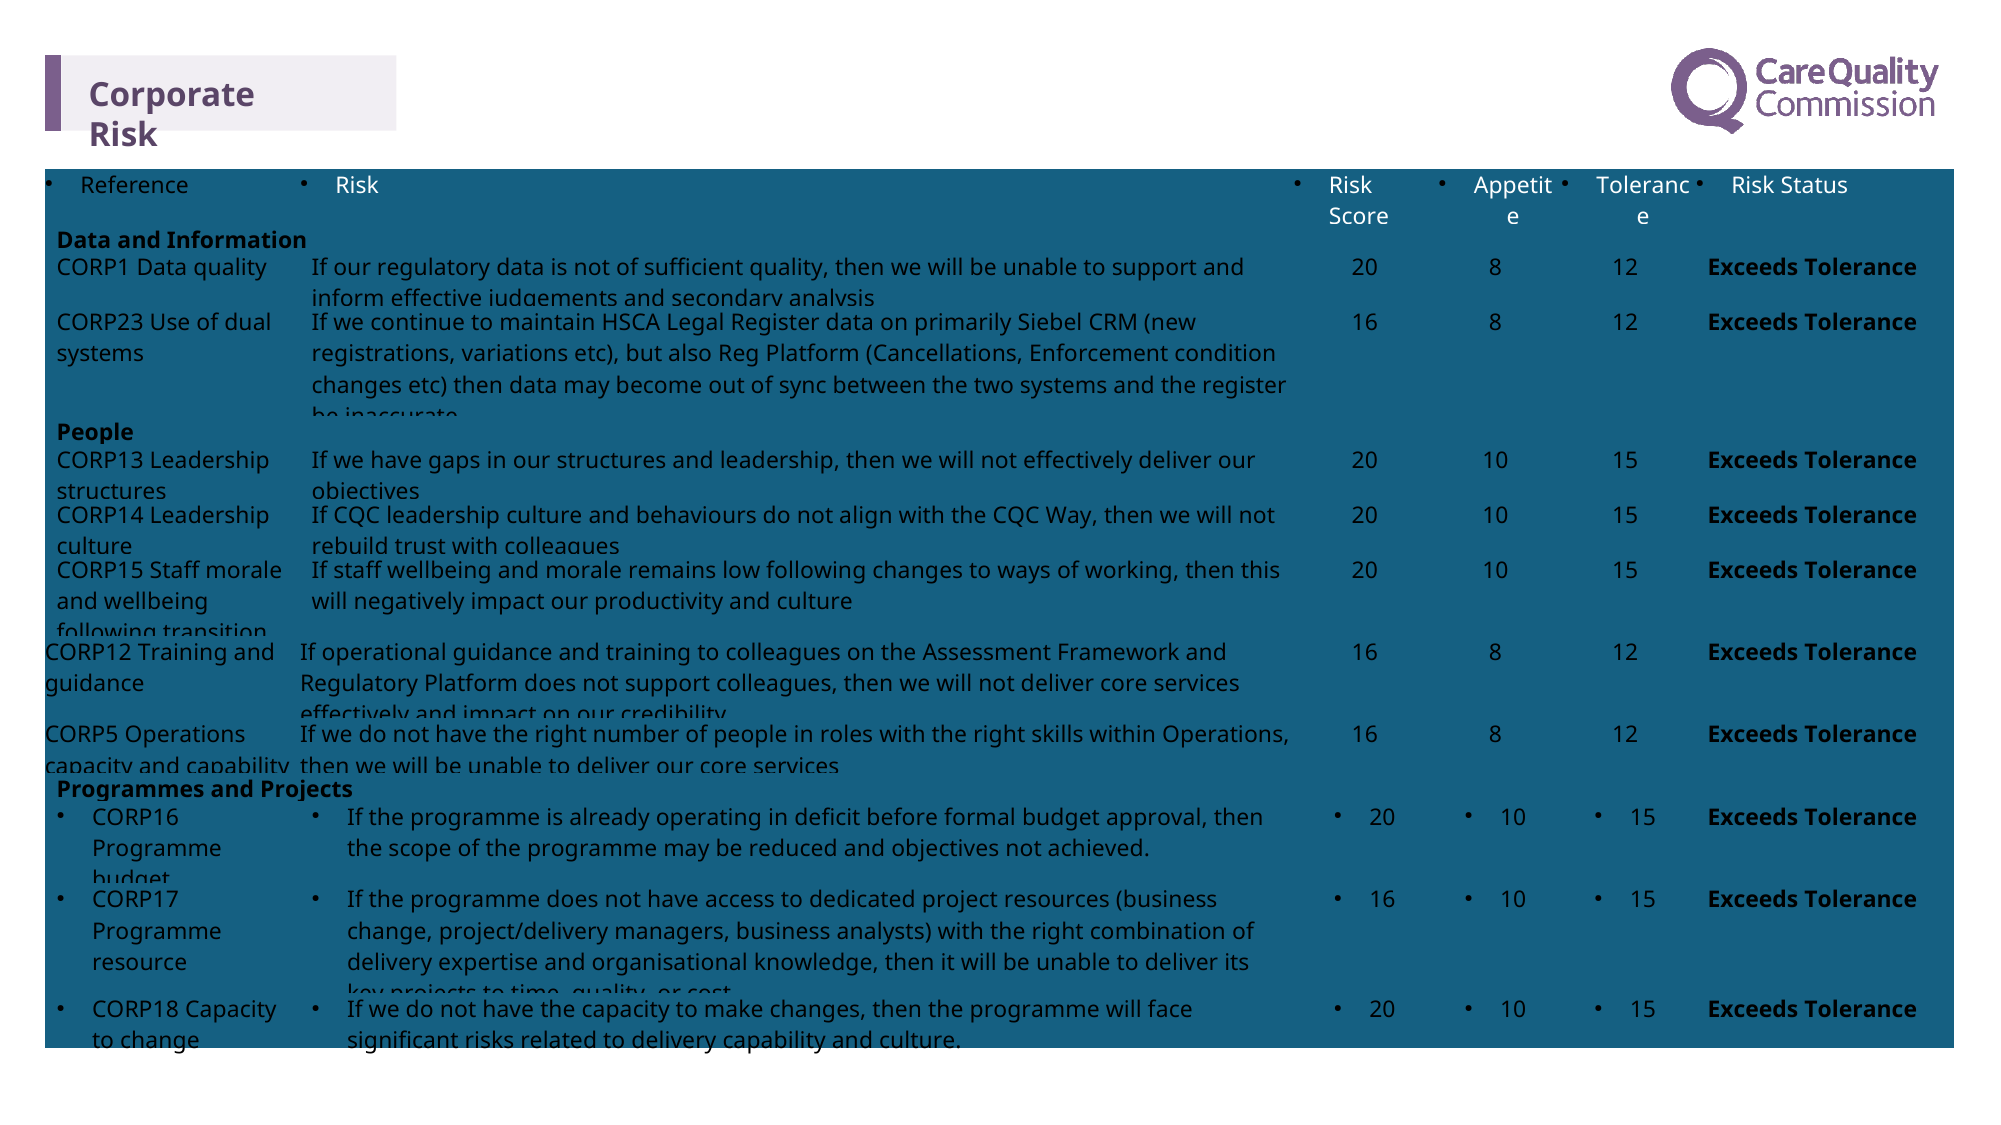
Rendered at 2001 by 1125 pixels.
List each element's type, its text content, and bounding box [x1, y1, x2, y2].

table_cell 15 [1555, 993, 1696, 1048]
table_cell Exceeds Tolerance [1696, 444, 1954, 499]
table_cell If we do not have the right number of people in roles with the right skills within Operations, then we will be unable to deliver our core services [300, 718, 1294, 773]
table_cell 16 [1294, 718, 1436, 773]
table_cell 15 [1555, 499, 1696, 554]
table_header Tolerance [1555, 169, 1696, 224]
table_cell 12 [1555, 718, 1696, 773]
table_cell CORP15 Staff morale and wellbeing following transition [45, 554, 300, 636]
table_header Risk [300, 169, 1294, 224]
table_cell If we do not have the capacity to make changes, then the programme will face significant risks related to delivery capability and culture. [300, 993, 1294, 1048]
table_cell 8 [1436, 251, 1555, 306]
table_cell 12 [1555, 251, 1696, 306]
table_cell Exceeds Tolerance [1696, 636, 1954, 718]
table_cell Exceeds Tolerance [1696, 251, 1954, 306]
table_cell CORP5 Operations capacity and capability [45, 718, 300, 773]
table_cell 12 [1555, 306, 1696, 416]
table_cell CORP12 Training and guidance [45, 636, 300, 718]
table_cell CORP17 Programme resource [45, 883, 300, 993]
table_cell 8 [1436, 636, 1555, 718]
table_cell If staff wellbeing and morale remains low following changes to ways of working, then this will negatively impact our productivity and culture [300, 554, 1294, 636]
table_cell 16 [1294, 306, 1436, 416]
table_cell CORP16 Programme budget [45, 801, 300, 883]
table_cell Data and Information [45, 224, 1954, 251]
table_cell People [45, 416, 1954, 444]
table_cell 20 [1294, 444, 1436, 499]
table_cell 8 [1436, 718, 1555, 773]
table_cell 20 [1294, 993, 1436, 1048]
table_cell 12 [1555, 636, 1696, 718]
table_cell CORP1 Data quality [45, 251, 300, 306]
text_box [101, 122, 140, 131]
table_cell 10 [1436, 554, 1555, 636]
table_cell Exceeds Tolerance [1696, 883, 1954, 993]
table_cell 15 [1555, 801, 1696, 883]
table_cell 10 [1436, 993, 1555, 1048]
table_cell If we continue to maintain HSCA Legal Register data on primarily Siebel CRM (new registrations, variations etc), but also Reg Platform (Cancellations, Enforcement condition changes etc) then data may become out of sync between the two systems and the register be inaccurate. [300, 306, 1294, 416]
table_cell 15 [1555, 444, 1696, 499]
table_header Appetite [1436, 169, 1555, 224]
table_cell 10 [1436, 444, 1555, 499]
title Corporate Risk [73, 65, 340, 122]
table_cell 8 [1436, 306, 1555, 416]
table_cell 20 [1294, 499, 1436, 554]
table_cell 10 [1436, 499, 1555, 554]
table_cell 15 [1555, 883, 1696, 993]
text_box [45, 55, 396, 131]
table_cell 16 [1294, 636, 1436, 718]
table_cell Exceeds Tolerance [1696, 499, 1954, 554]
table_cell If our regulatory data is not of sufficient quality, then we will be unable to support and inform effective judgements and secondary analysis [300, 251, 1294, 306]
table_cell Programmes and Projects [45, 773, 1954, 801]
table_cell 20 [1294, 554, 1436, 636]
table_cell Exceeds Tolerance [1696, 801, 1954, 883]
table_cell Exceeds Tolerance [1696, 306, 1954, 416]
table_cell Exceeds Tolerance [1696, 993, 1954, 1048]
table_cell 20 [1294, 251, 1436, 306]
table_cell Exceeds Tolerance [1696, 554, 1954, 636]
table_header Risk Score [1294, 169, 1436, 224]
table_cell If the programme does not have access to dedicated project resources (business change, project/delivery managers, business analysts) with the right combination of delivery expertise and organisational knowledge, then it will be unable to deliver its key projects to time, quality, or cost [300, 883, 1294, 993]
table_cell CORP14 Leadership culture [45, 499, 300, 554]
picture [1671, 48, 1939, 134]
table_cell CORP23 Use of dual systems [45, 306, 300, 416]
table_cell If CQC leadership culture and behaviours do not align with the CQC Way, then we will not rebuild trust with colleagues [300, 499, 1294, 554]
table_header Reference [45, 169, 300, 224]
table_cell If the programme is already operating in deficit before formal budget approval, then the scope of the programme may be reduced and objectives not achieved. [300, 801, 1294, 883]
table_cell CORP13 Leadership structures [45, 444, 300, 499]
table_cell 20 [1294, 801, 1436, 883]
table_cell Exceeds Tolerance [1696, 718, 1954, 773]
table_cell 16 [1294, 883, 1436, 993]
table_cell If we have gaps in our structures and leadership, then we will not effectively deliver our objectives [300, 444, 1294, 499]
table_cell If operational guidance and training to colleagues on the Assessment Framework and Regulatory Platform does not support colleagues, then we will not deliver core services effectively and impact on our credibility [300, 636, 1294, 718]
table_header Risk Status [1696, 169, 1954, 224]
table_cell 15 [1555, 554, 1696, 636]
table_cell CORP18 Capacity to change [45, 993, 300, 1048]
table_cell 10 [1436, 883, 1555, 993]
table_cell 10 [1436, 801, 1555, 883]
